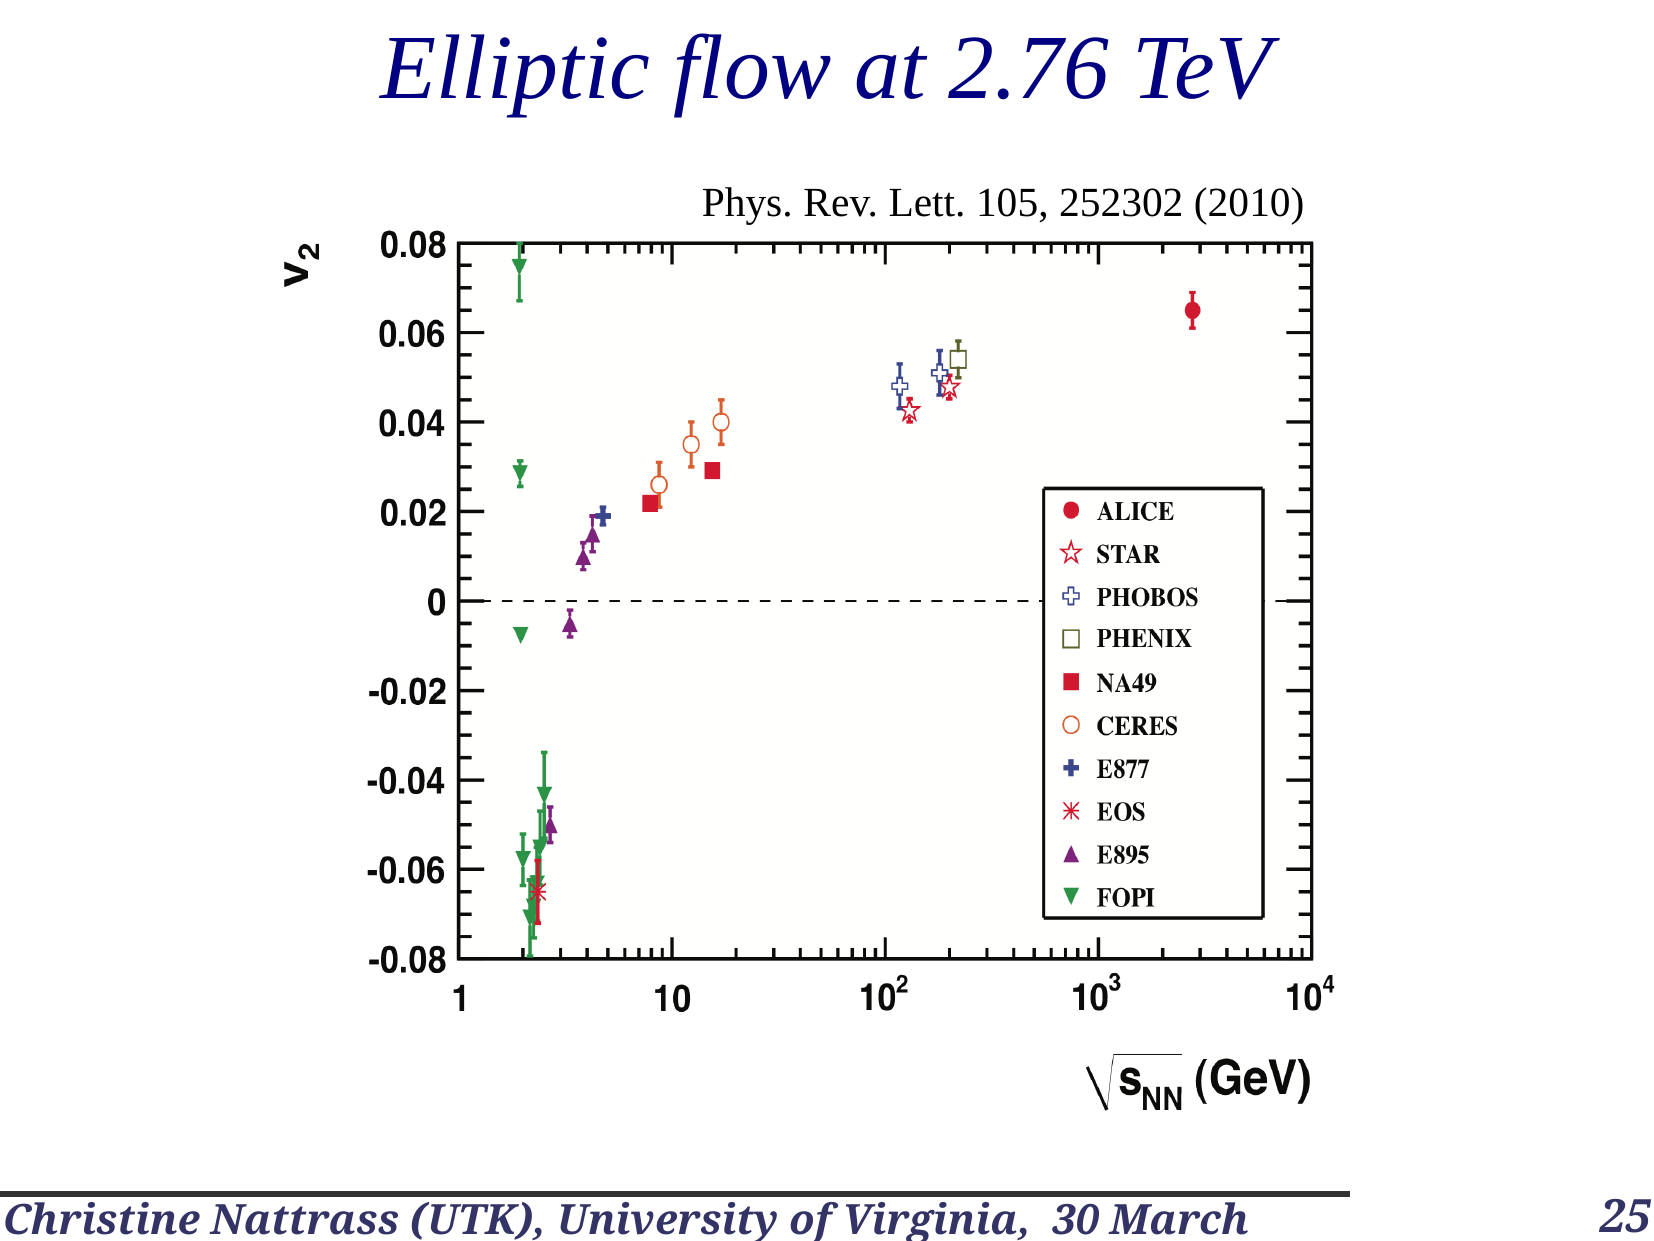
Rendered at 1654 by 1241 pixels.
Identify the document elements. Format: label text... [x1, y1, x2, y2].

text_box Phys. Rev. Lett. 105, 252302 (2010) [687, 167, 1325, 236]
text_box Elliptic flow at 2.76 TeV [0, 0, 1654, 172]
picture [270, 224, 1336, 1126]
